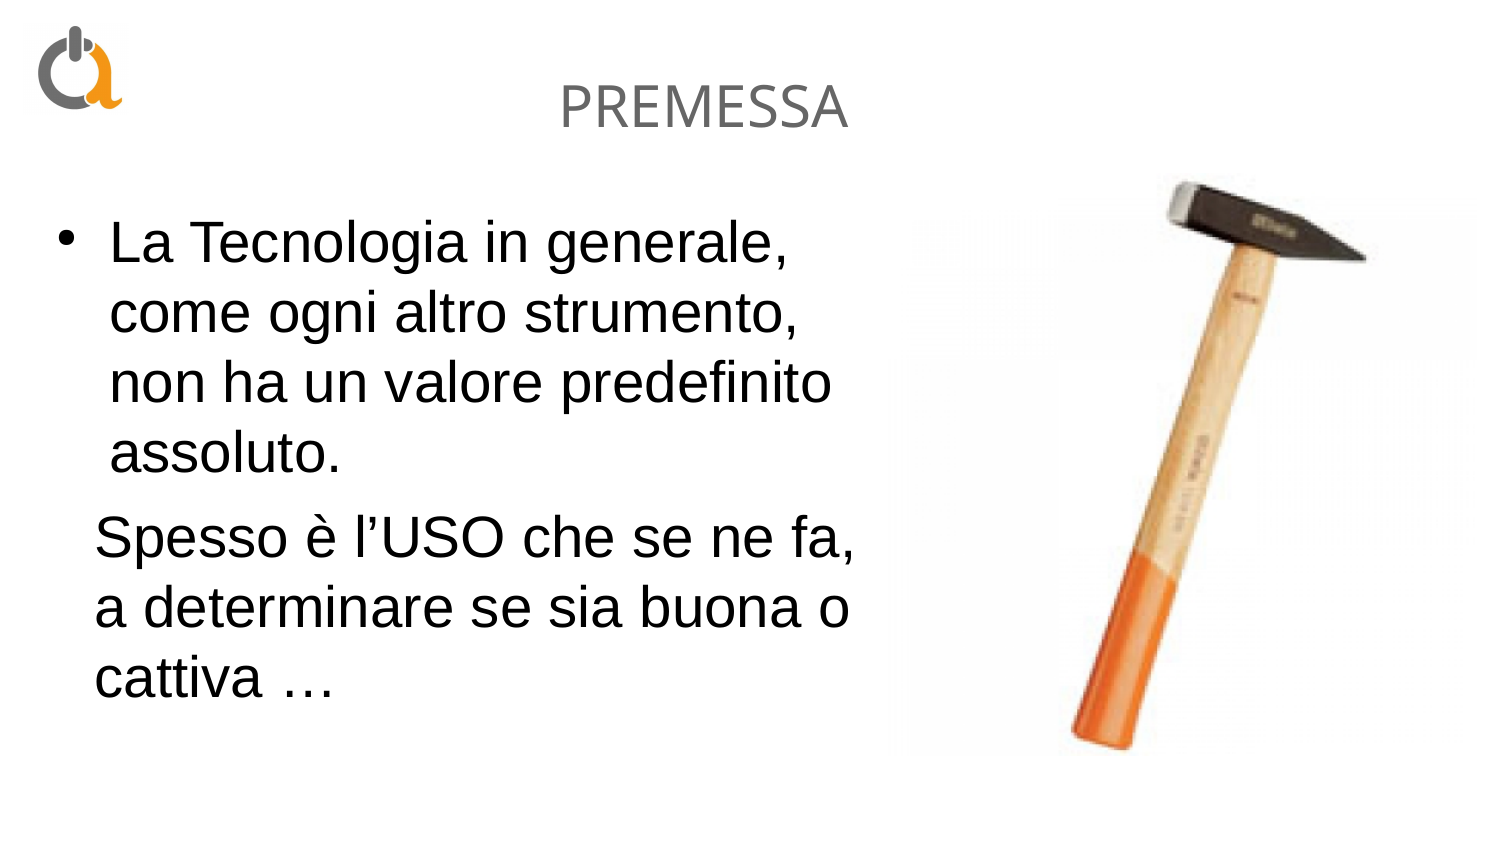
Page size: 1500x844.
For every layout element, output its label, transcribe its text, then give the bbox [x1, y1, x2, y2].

picture [862, 173, 1477, 756]
picture [23, 23, 129, 116]
list La Tecnologia in generale, come ogni altro strumento, non ha un valore predefinito assoluto. Spesso è l’USO che se ne fa, a determinare se sia buona o cattiva … [23, 196, 862, 754]
title PREMESSA [543, 33, 981, 175]
